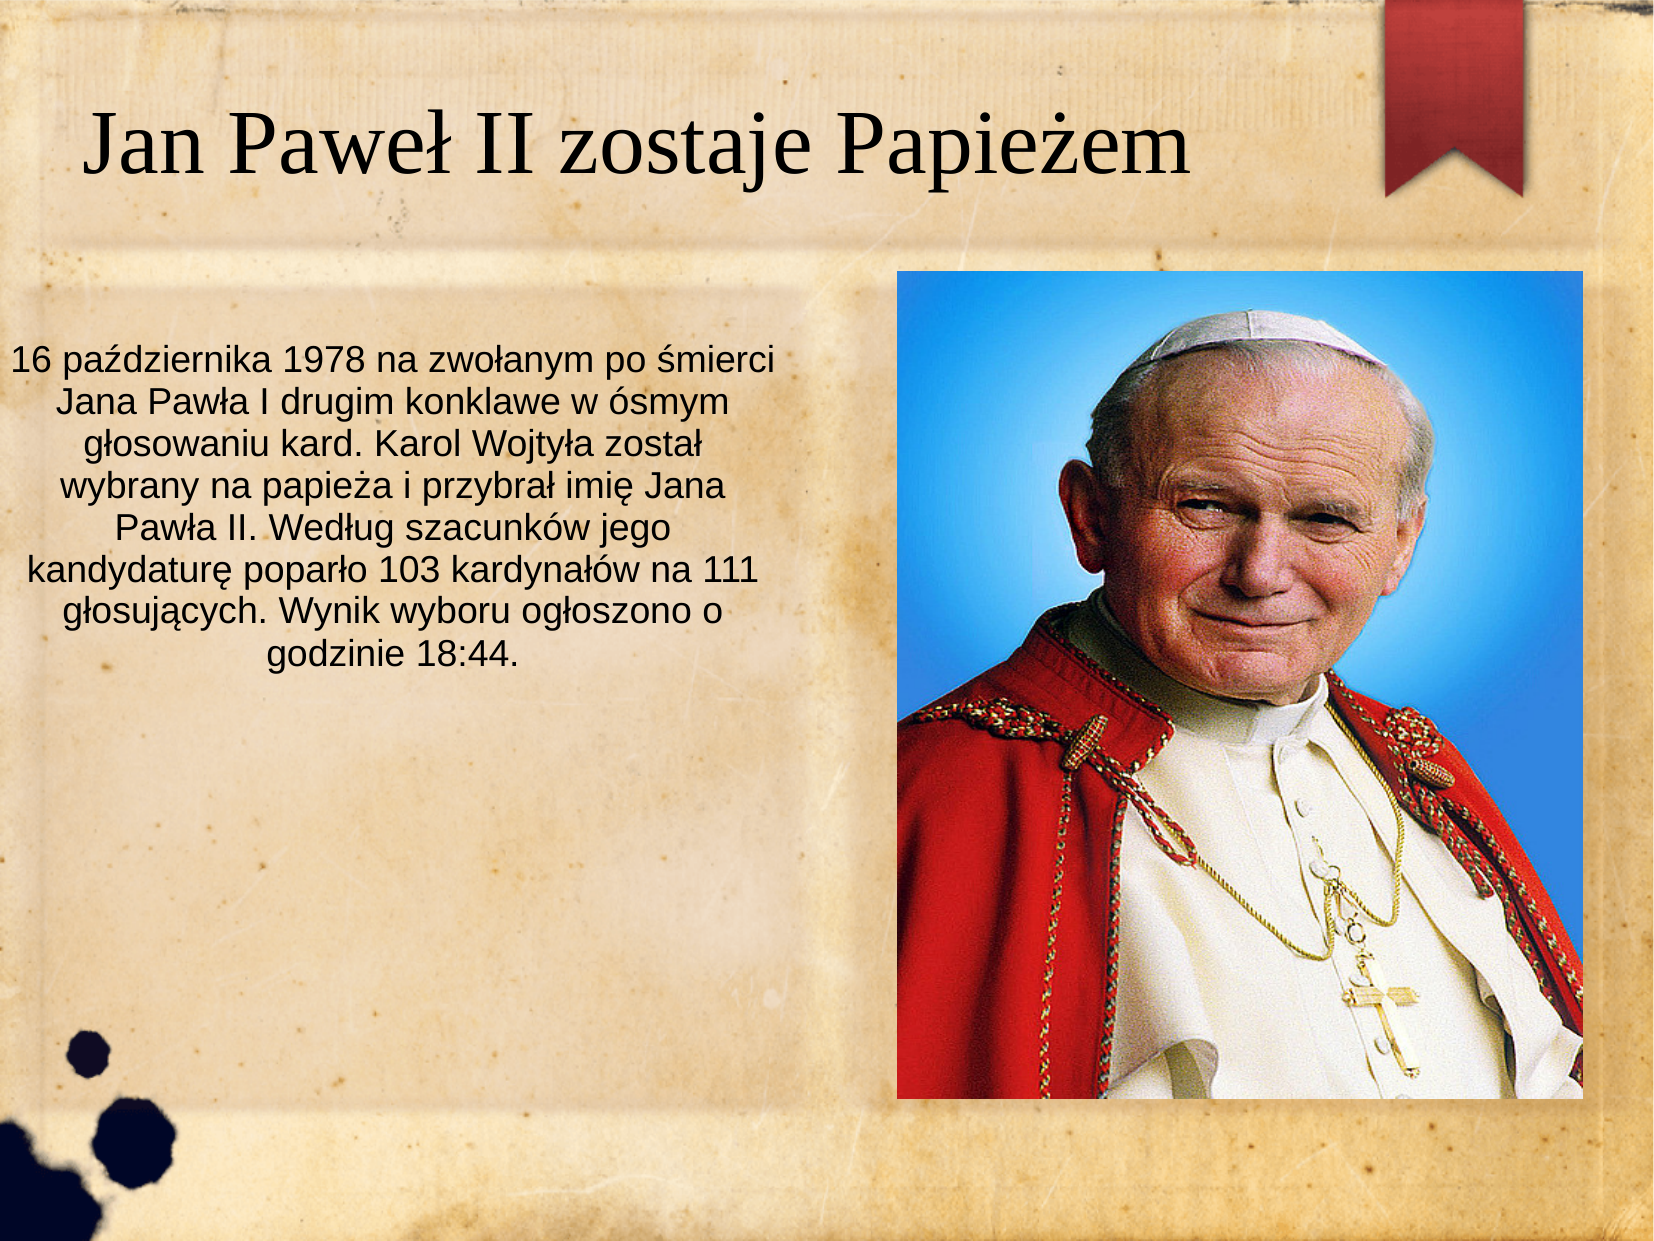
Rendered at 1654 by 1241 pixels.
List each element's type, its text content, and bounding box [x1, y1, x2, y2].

title Jan Paweł II zostaje Papieżem [82, 49, 1347, 237]
text_box 16 października 1978 na zwołanym po śmierci Jana Pawła I drugim konklawe w ósmym głosowaniu kard. Karol Wojtyła został wybrany na papieża i przybrał imię Jana Pawła II. Według szacunków jego kandydaturę poparło 103 kardynałów na 111 głosujących. Wynik wyboru ogłoszono o godzinie 18:44. [0, 330, 792, 721]
picture [0, 0, 1654, 1241]
